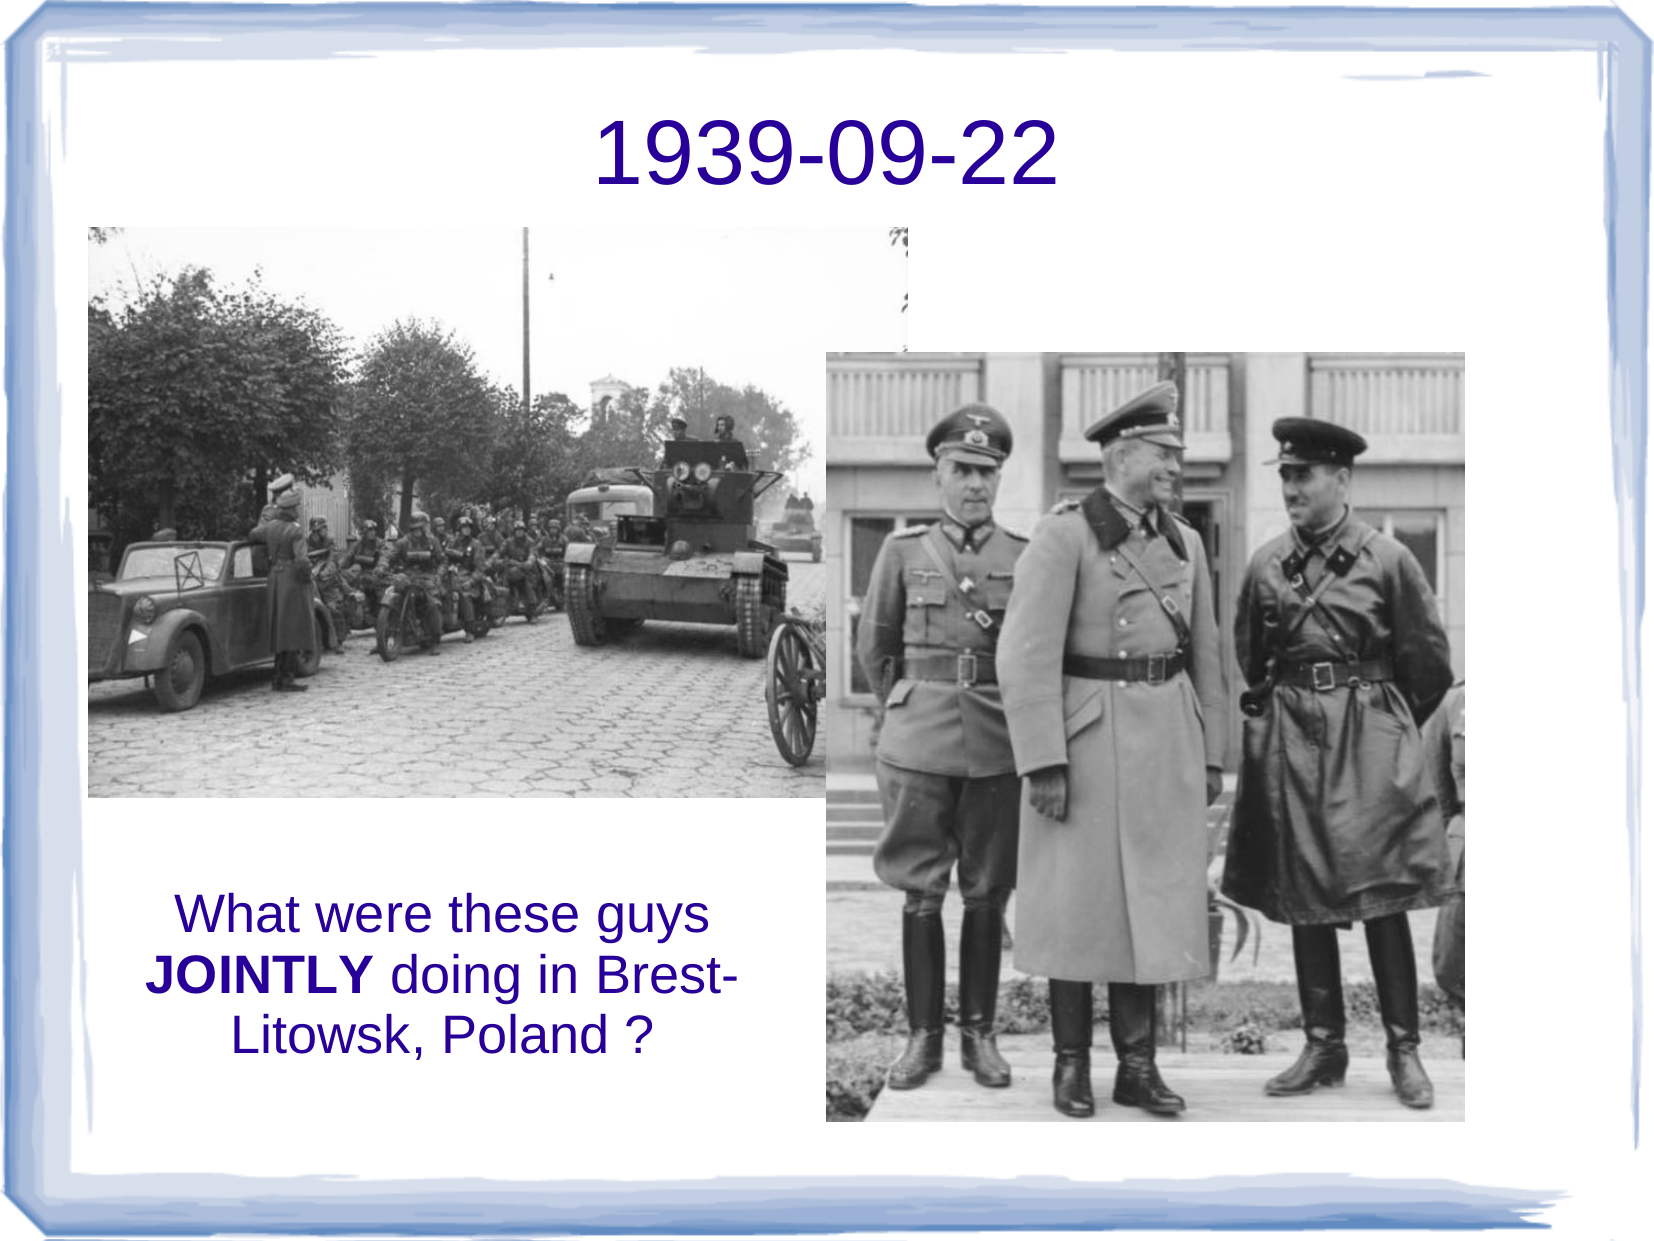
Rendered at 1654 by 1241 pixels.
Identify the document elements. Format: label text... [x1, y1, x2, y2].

title What were these guys JOINTLY doing in Brest-Litowsk, Poland ? [88, 826, 798, 1123]
picture [0, 0, 1654, 1241]
title 1939-09-22 [82, 49, 1571, 257]
